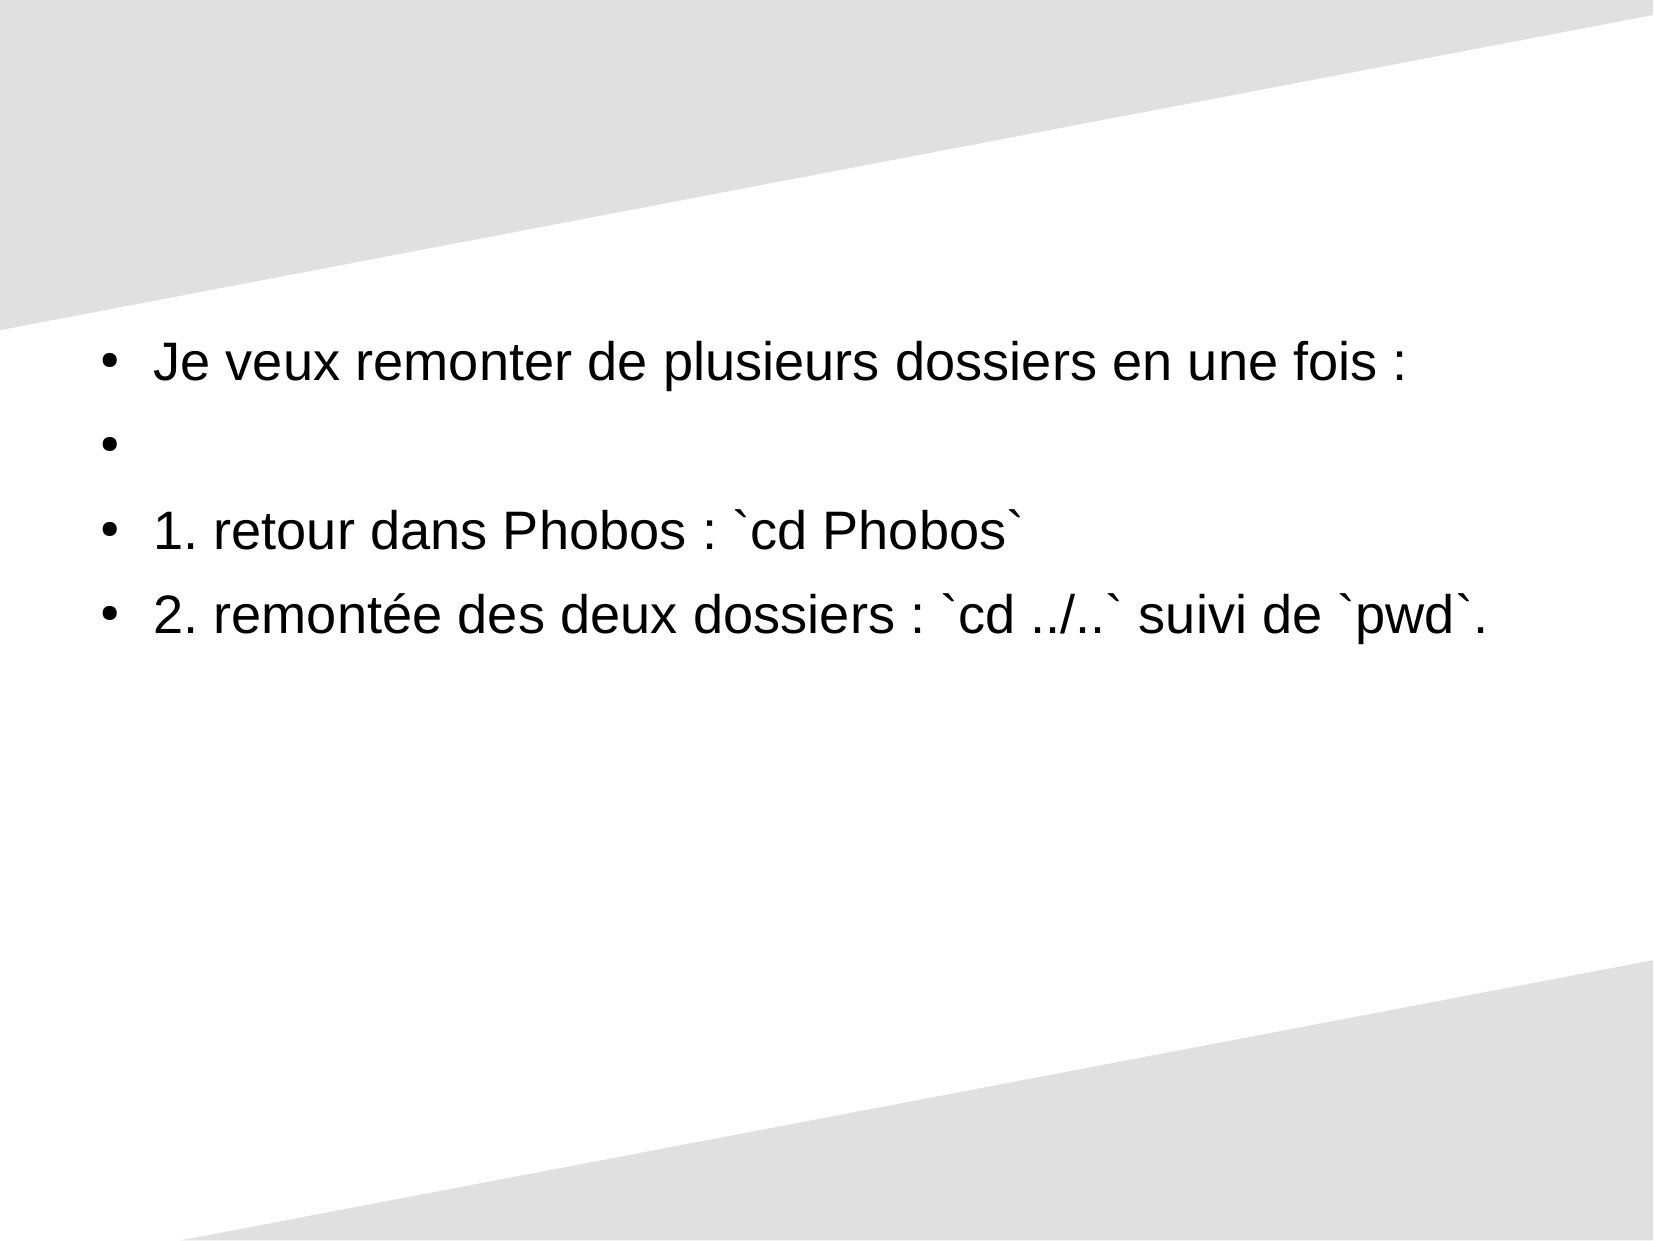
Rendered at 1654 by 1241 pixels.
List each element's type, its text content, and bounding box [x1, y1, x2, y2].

list Je veux remonter de plusieurs dossiers en une fois : 1. retour dans Phobos : `cd Phobos` 2. remontée des deux dossiers : `cd ../..` suivi de `pwd`. [82, 331, 1538, 1052]
